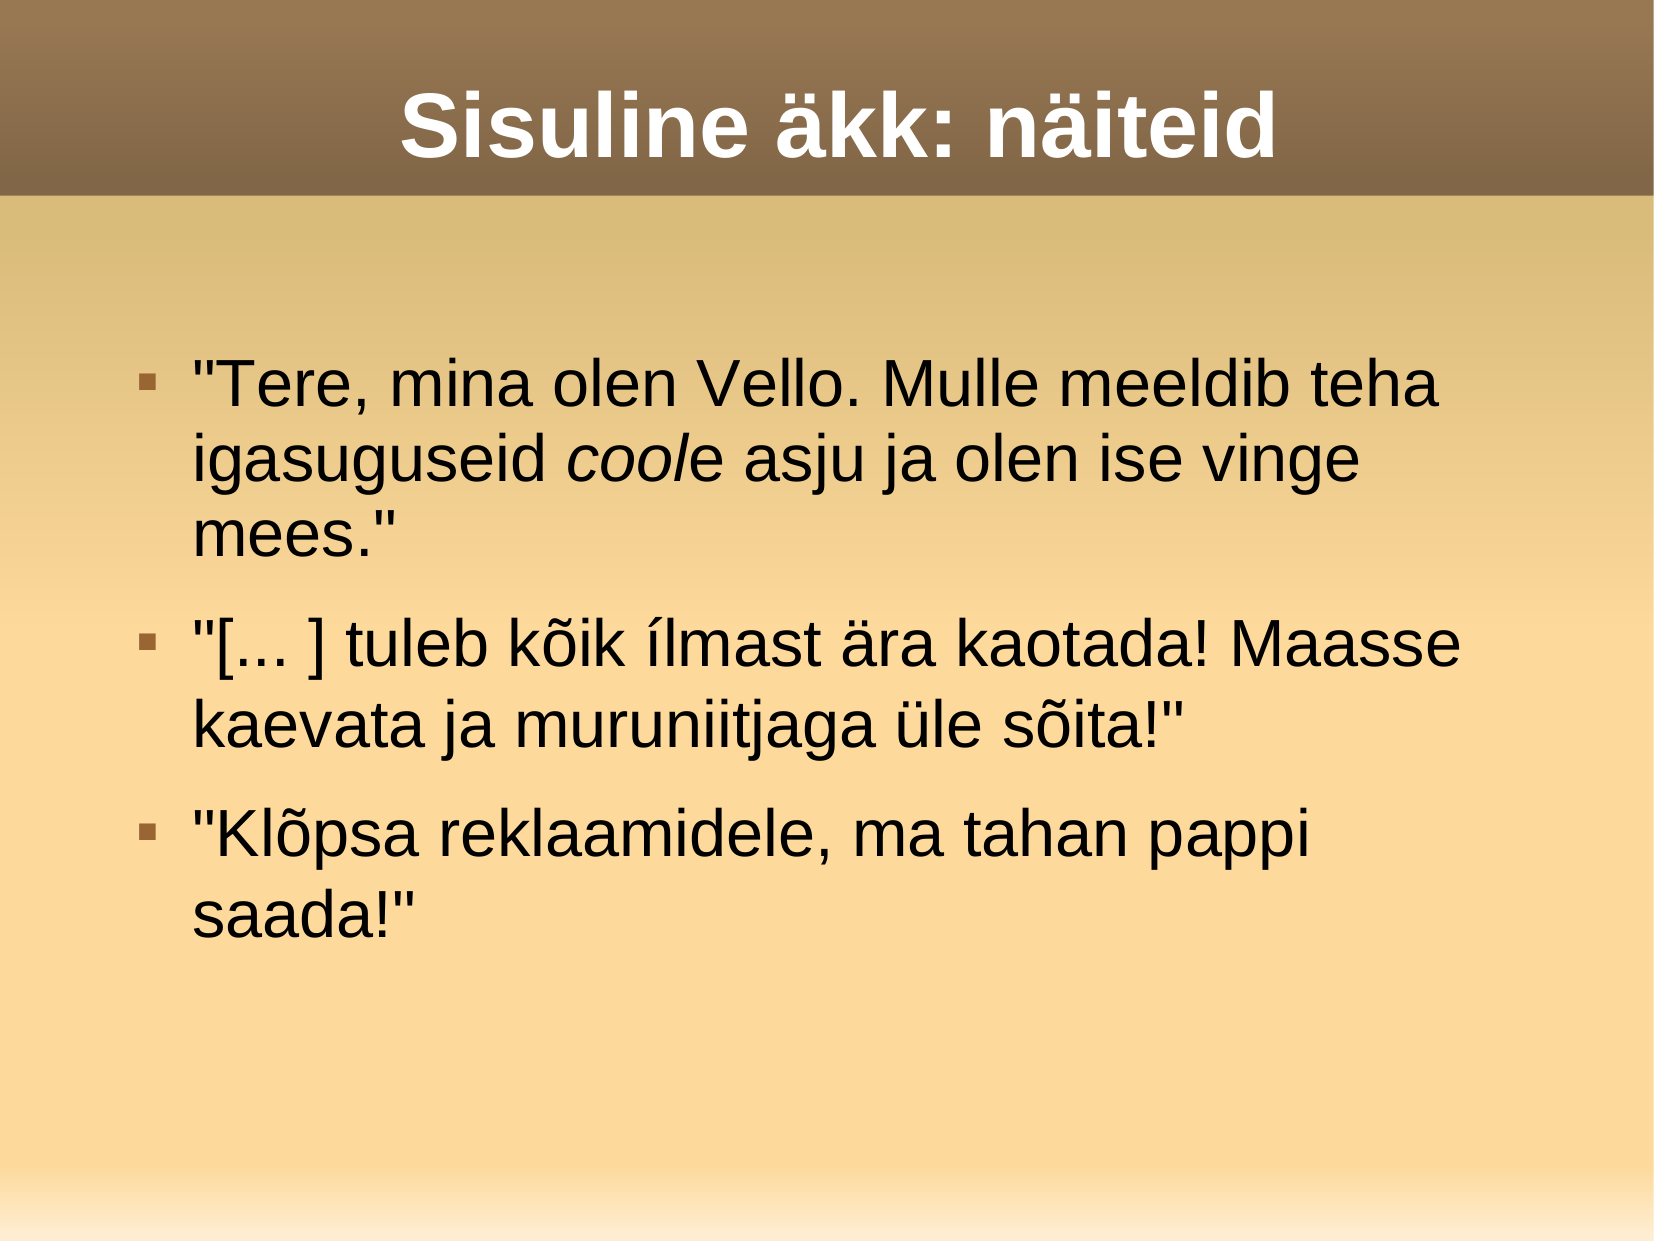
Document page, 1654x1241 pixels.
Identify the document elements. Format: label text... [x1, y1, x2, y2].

title Sisuline äkk: näiteid [134, 17, 1547, 233]
picture [0, 0, 1654, 1241]
list "Tere, mina olen Vello. Mulle meeldib teha igasuguseid coole asju ja olen ise vinge mees." "[... ] tuleb kõik ílmast ära kaotada! Maasse kaevata ja muruniitjaga üle sõita!" "Klõpsa reklaamidele, ma tahan pappi saada!" [121, 344, 1533, 1126]
